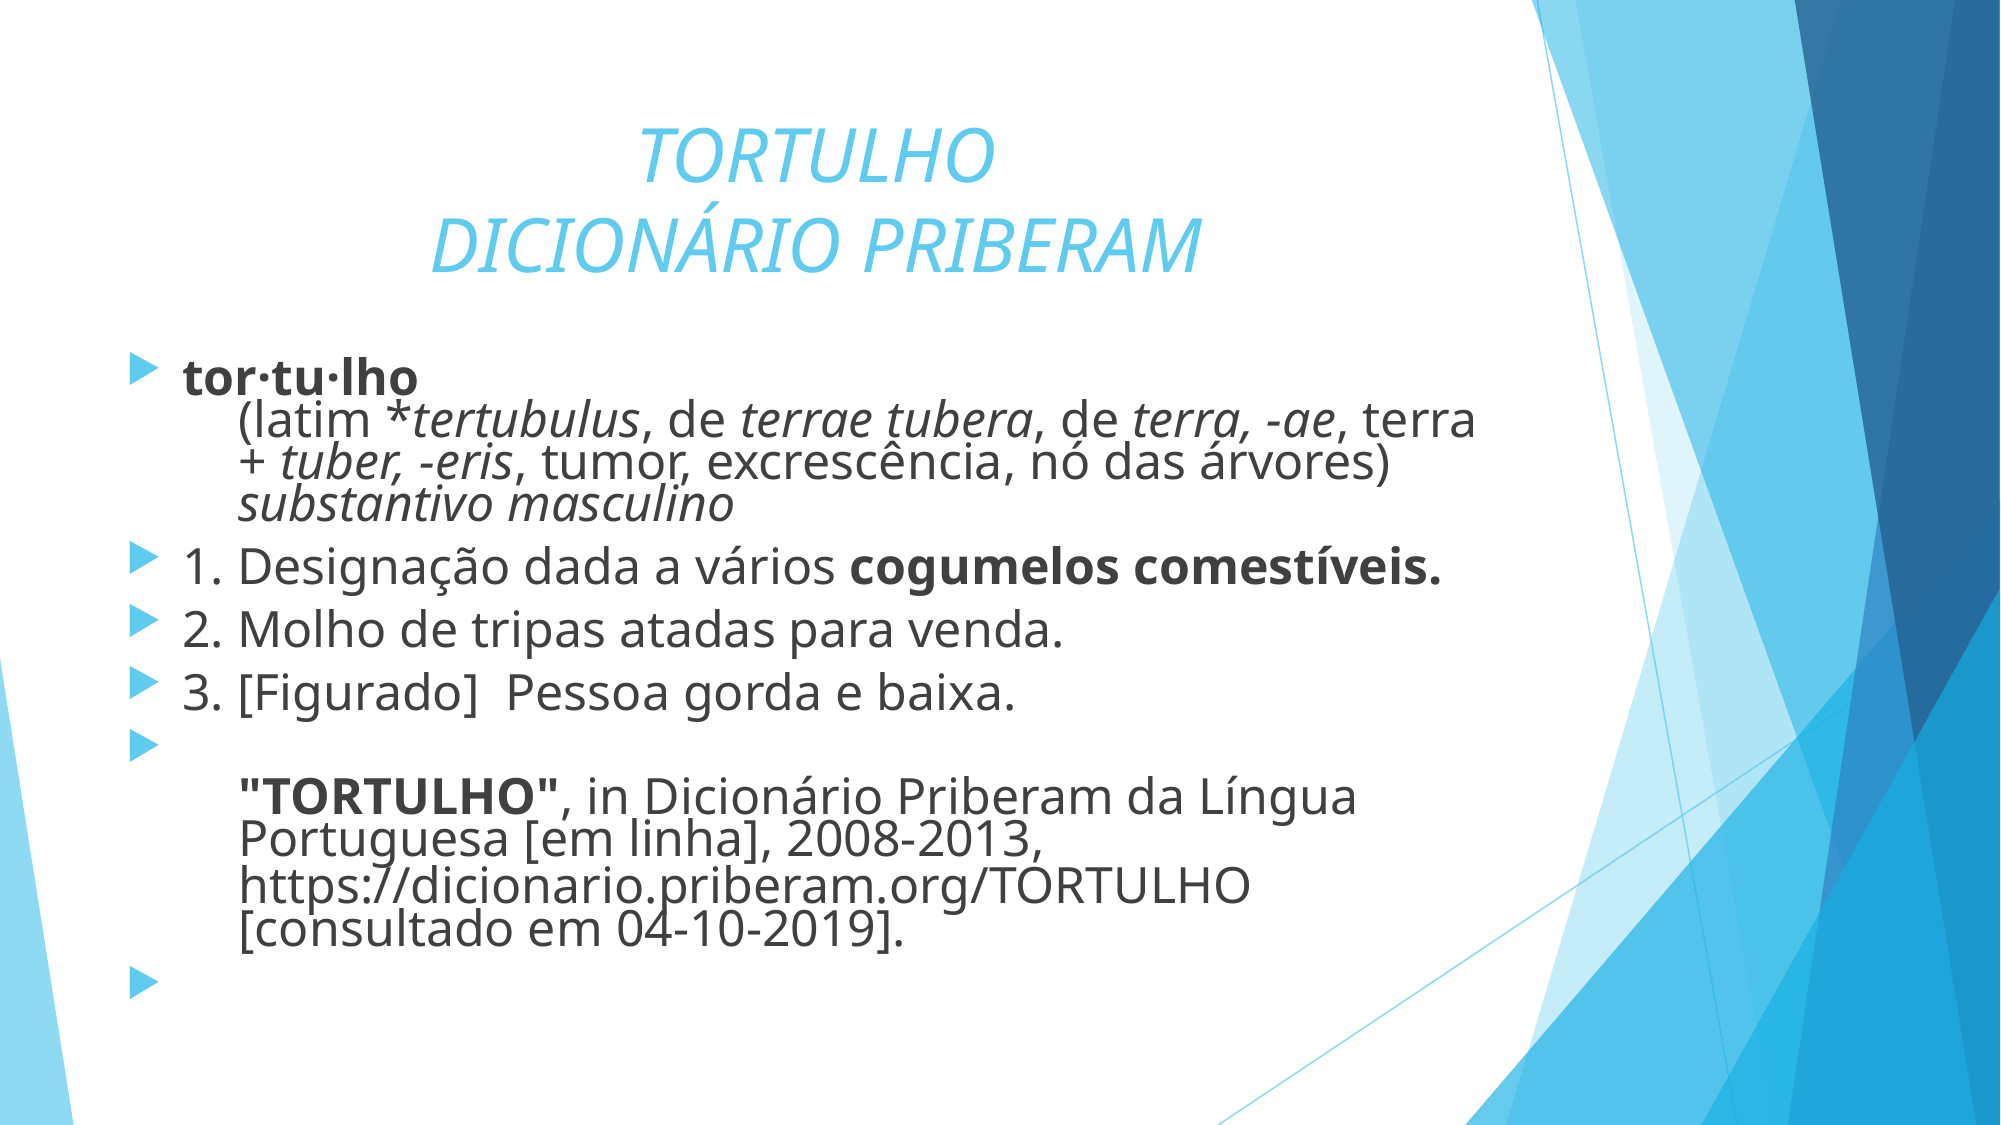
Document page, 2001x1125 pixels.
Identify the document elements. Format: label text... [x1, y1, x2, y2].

title TORTULHO DICIONÁRIO PRIBERAM [111, 99, 1522, 317]
list tor·tu·lho (latim *tertubulus, de terrae tubera, de terra, -ae, terra + tuber, -eris, tumor, excrescência, nó das árvores) substantivo masculino 1. Designação dada a vários cogumelos comestíveis. 2. Molho de tripas atadas para venda. 3. [Figurado] Pessoa gorda e baixa. "TORTULHO", in Dicionário Priberam da Língua Portuguesa [em linha], 2008-2013, https://dicionario.priberam.org/TORTULHO [consultado em 04-10-2019]. [111, 354, 1522, 992]
